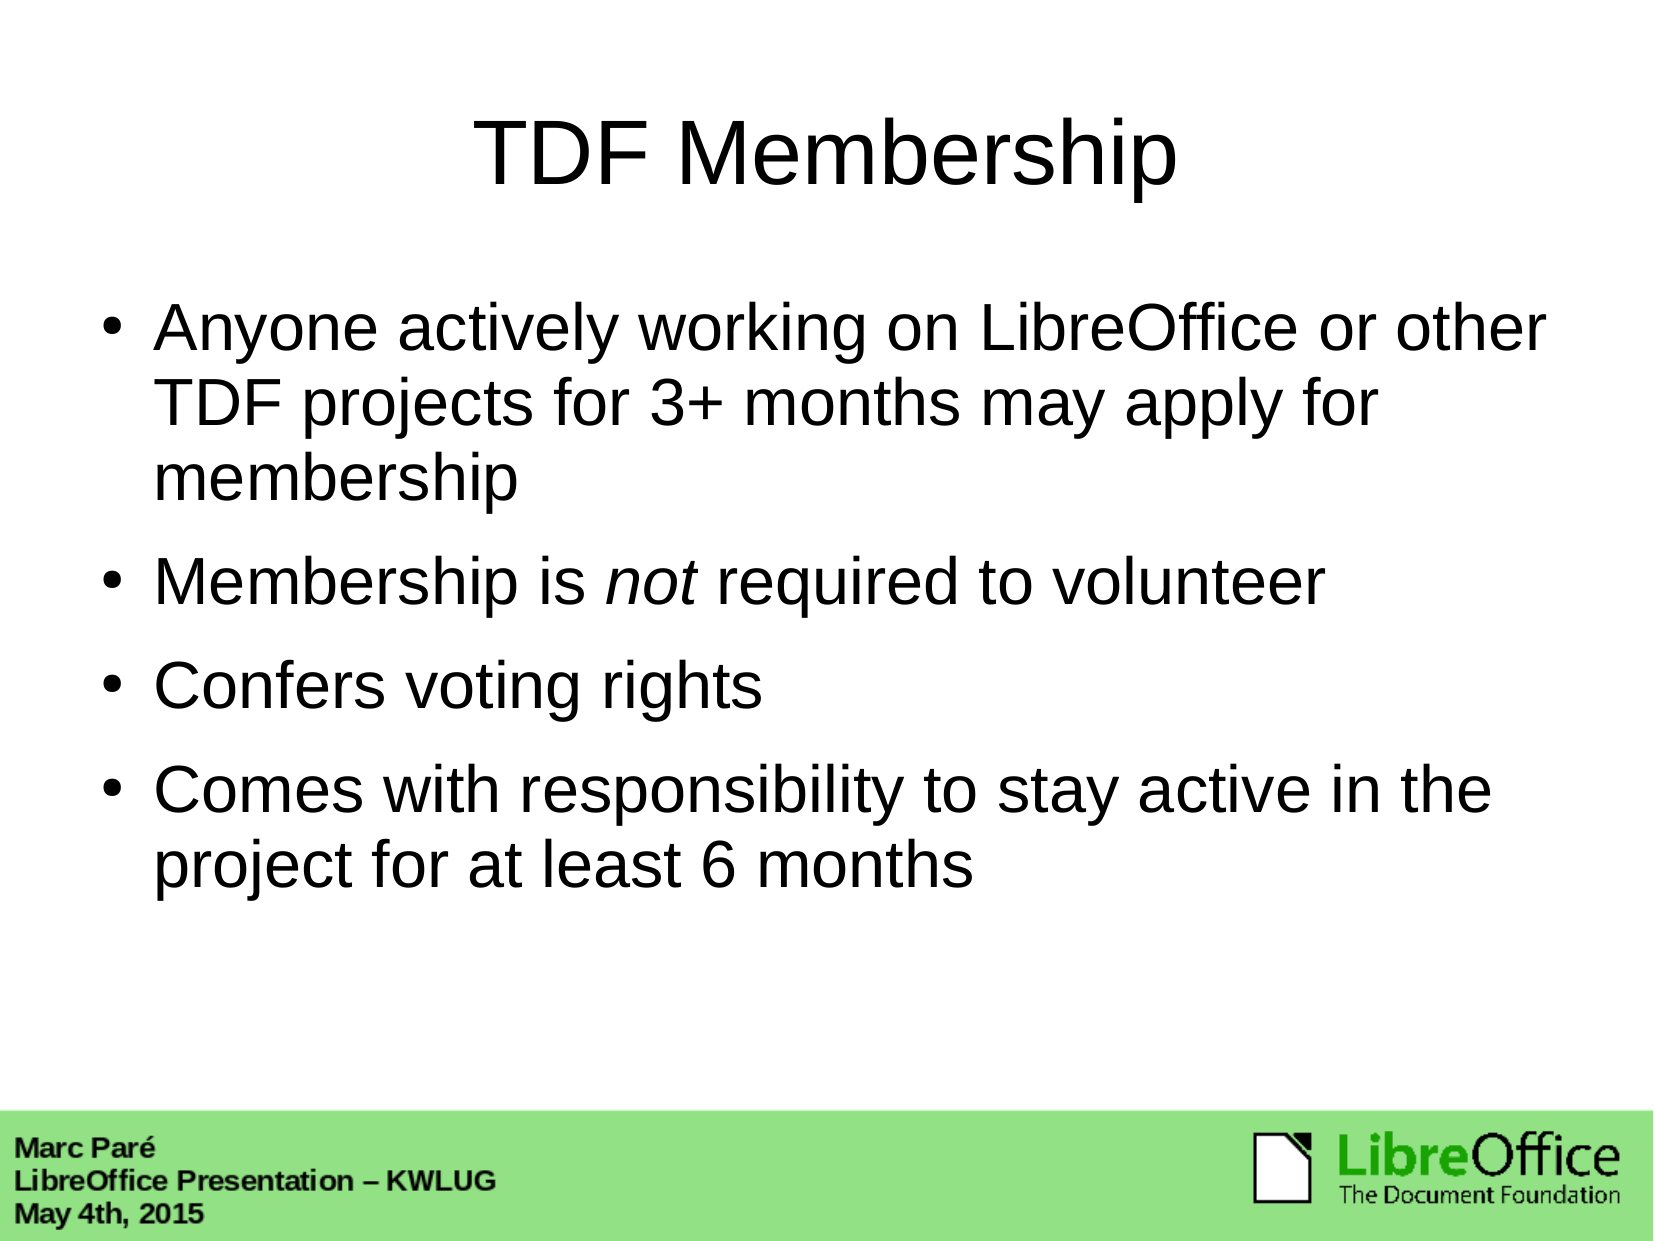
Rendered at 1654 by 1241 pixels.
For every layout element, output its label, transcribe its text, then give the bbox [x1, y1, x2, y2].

list Anyone actively working on LibreOffice or other TDF projects for 3+ months may apply for membership Membership is not required to volunteer Confers voting rights Comes with responsibility to stay active in the project for at least 6 months [82, 290, 1571, 1010]
title TDF Membership [82, 49, 1571, 257]
picture [0, 0, 1654, 1241]
